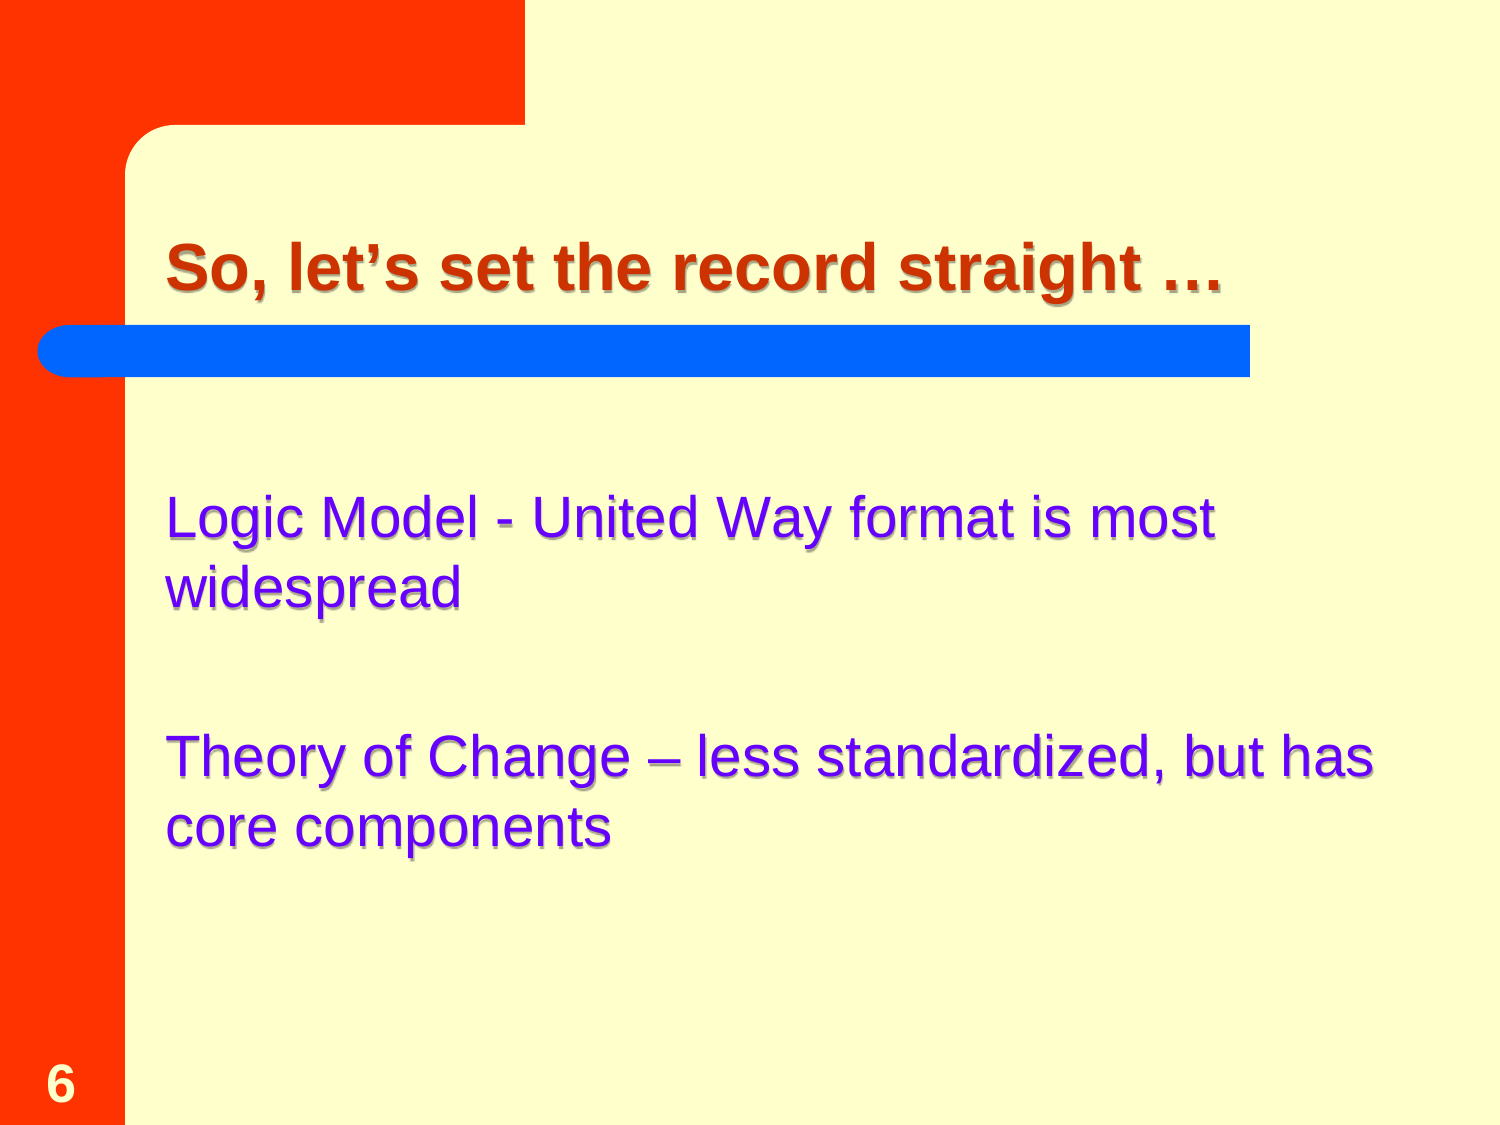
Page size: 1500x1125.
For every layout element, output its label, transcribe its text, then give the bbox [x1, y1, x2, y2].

title So, let’s set the record straight … [150, 125, 1463, 313]
list Logic Model - United Way format is most widespread Theory of Change – less standardized, but has core components [150, 387, 1463, 1001]
text_box [13, 1040, 111, 1121]
